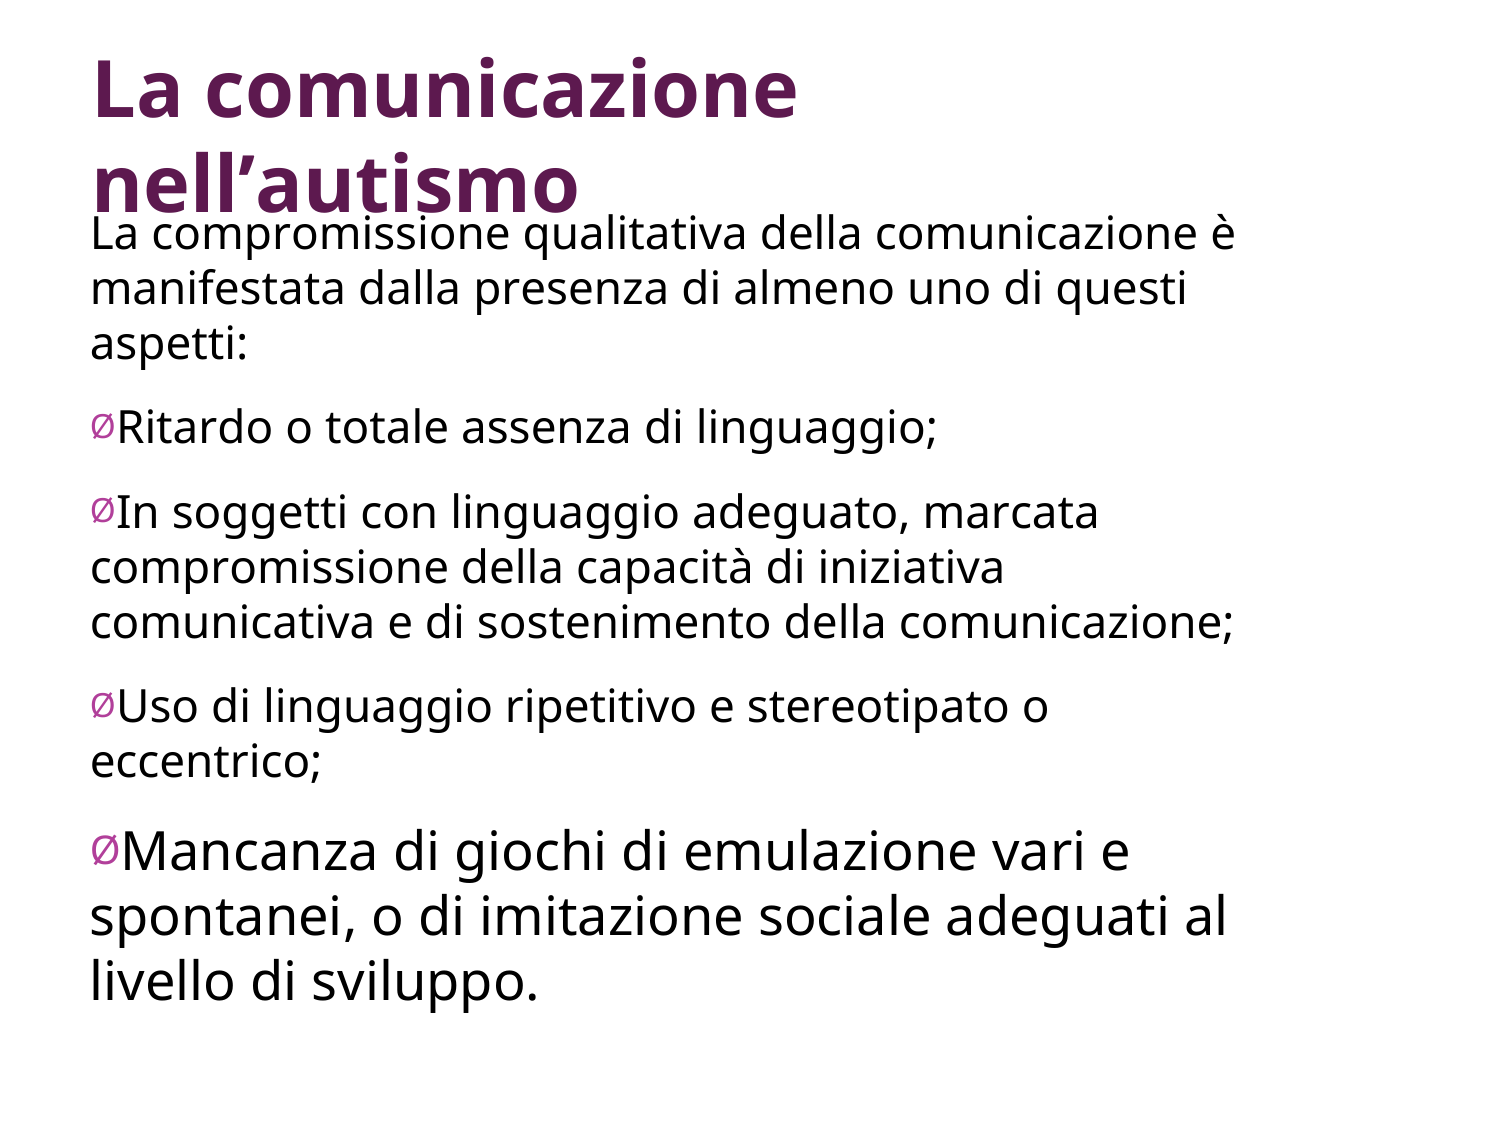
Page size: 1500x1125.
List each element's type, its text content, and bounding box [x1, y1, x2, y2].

list La compromissione qualitativa della comunicazione è manifestata dalla presenza di almeno uno di questi aspetti: Ritardo o totale assenza di linguaggio; In soggetti con linguaggio adeguato, marcata compromissione della capacità di iniziativa comunicativa e di sostenimento della comunicazione; Uso di linguaggio ripetitivo e stereotipato o eccentrico; Mancanza di giochi di emulazione vari e spontanei, o di imitazione sociale adeguati al livello di sviluppo. [75, 196, 1263, 1063]
title La comunicazione nell’autismo [76, 30, 1265, 181]
